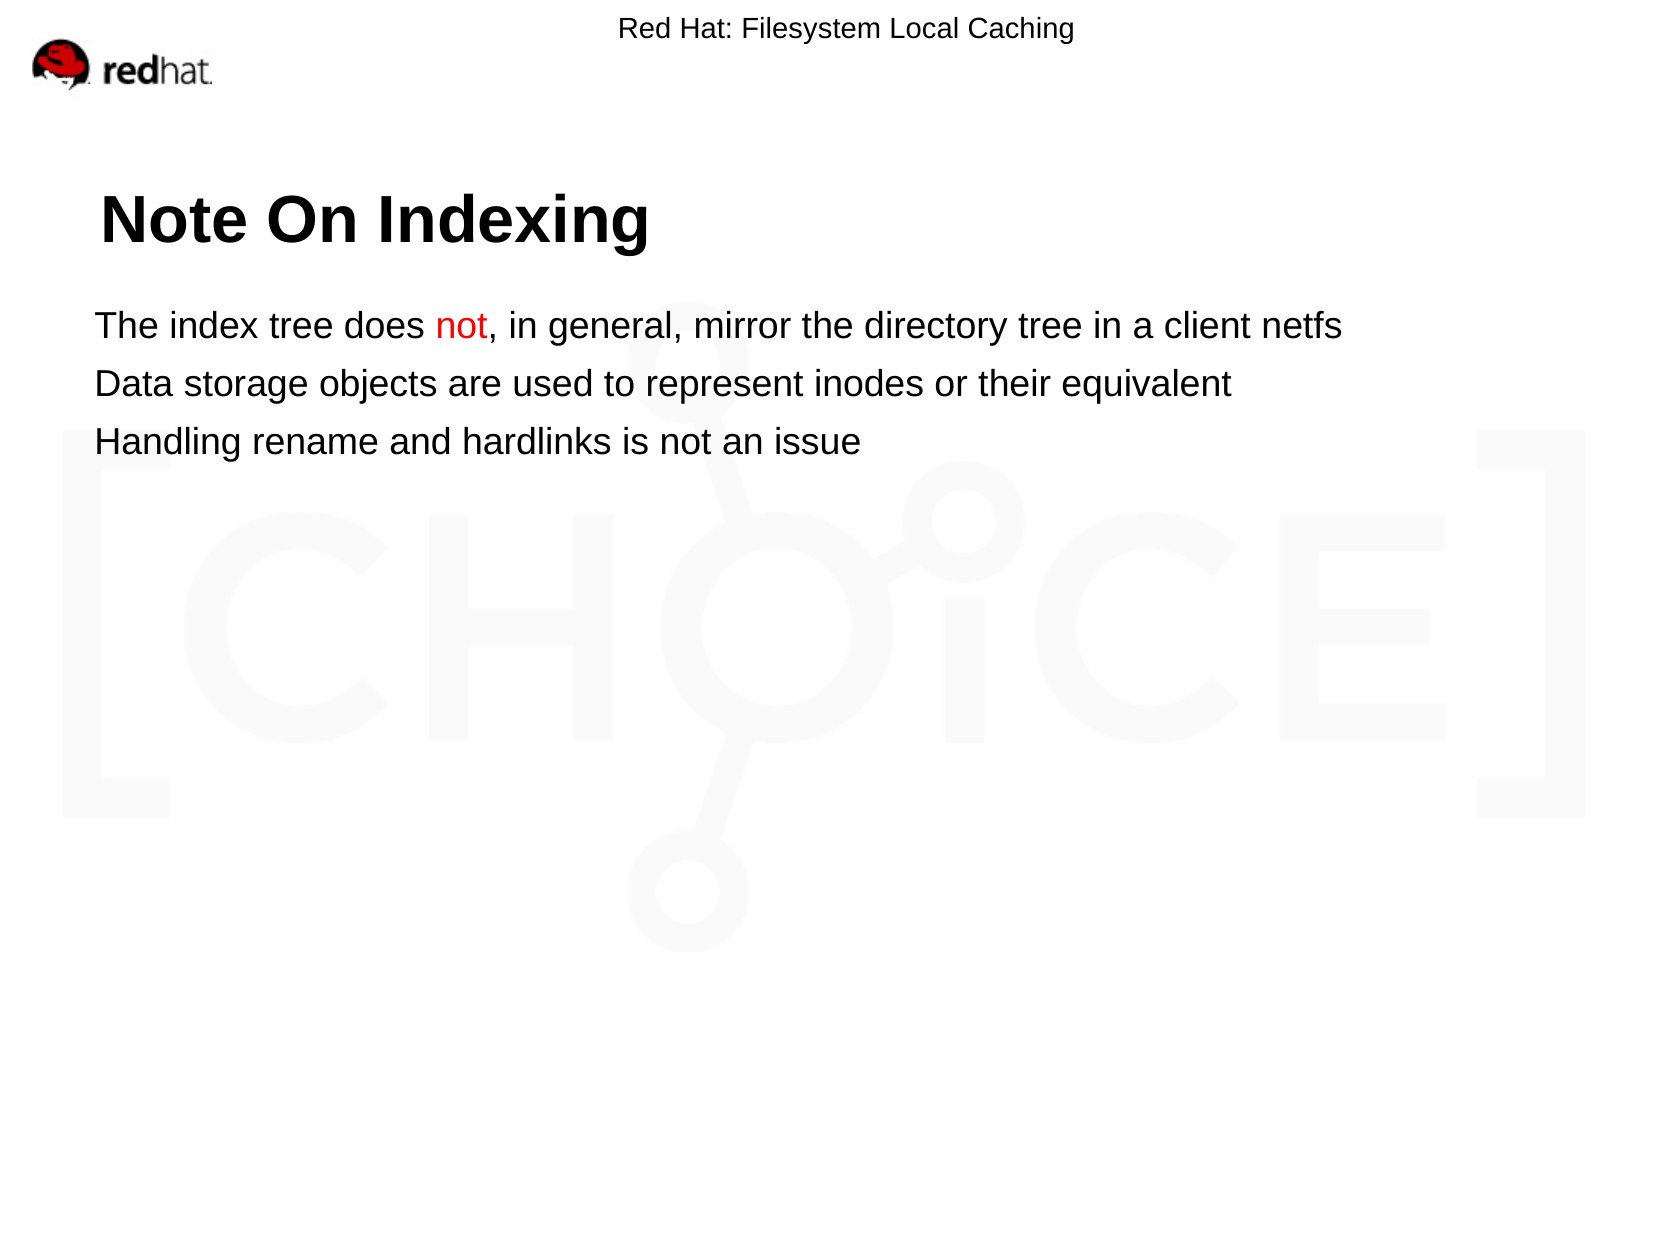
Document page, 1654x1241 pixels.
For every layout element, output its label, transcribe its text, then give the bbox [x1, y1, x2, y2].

picture [63, 302, 1585, 952]
list The index tree does not, in general, mirror the directory tree in a client netfs Data storage objects are used to represent inodes or their equivalent Handling rename and hardlinks is not an issue [94, 304, 1500, 1174]
picture [31, 37, 212, 98]
title Note On Indexing [100, 164, 1506, 275]
